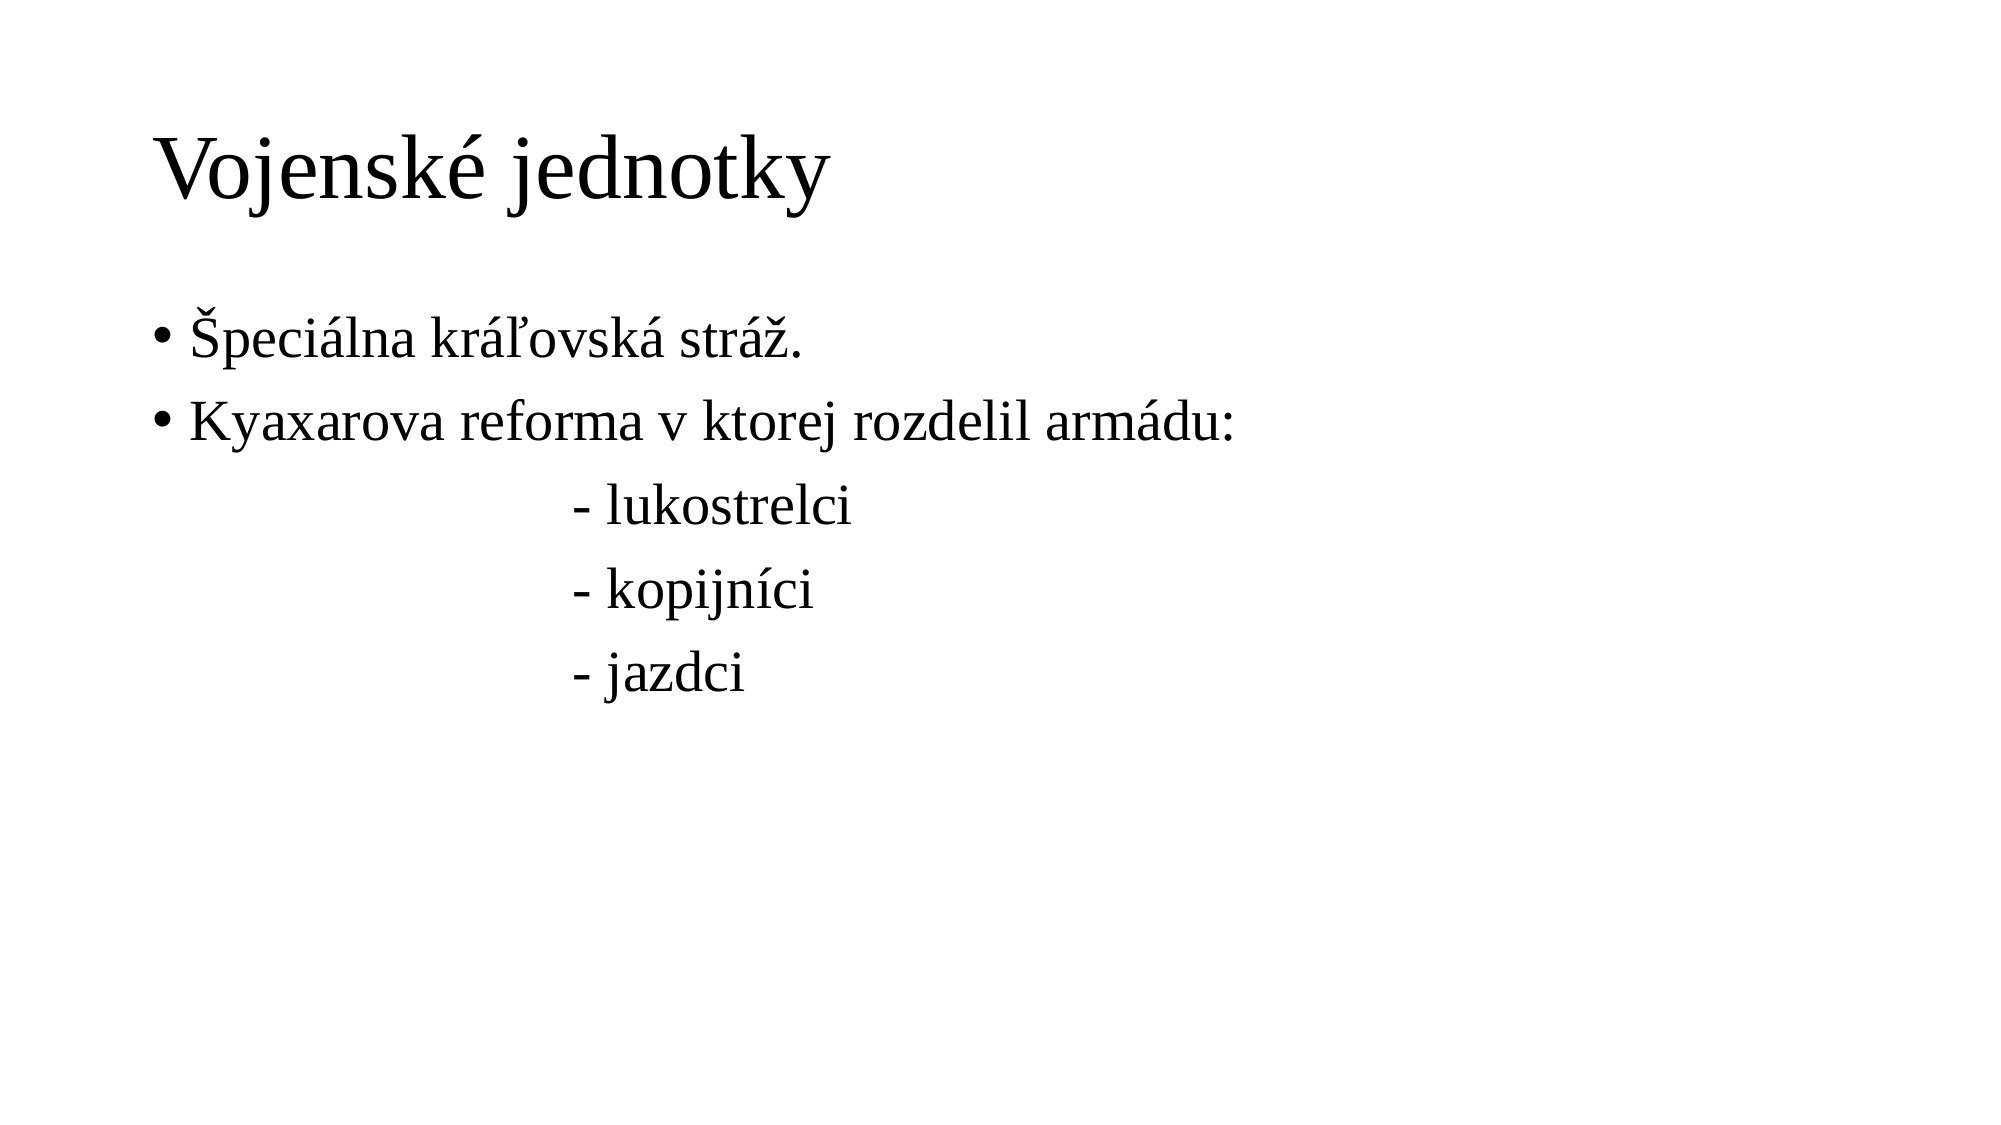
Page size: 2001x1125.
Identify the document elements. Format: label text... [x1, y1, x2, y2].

list Špeciálna kráľovská stráž. Kyaxarova reforma v ktorej rozdelil armádu: - lukostrelci - kopijníci - jazdci [137, 299, 1863, 1014]
title Vojenské jednotky [137, 59, 1863, 278]
